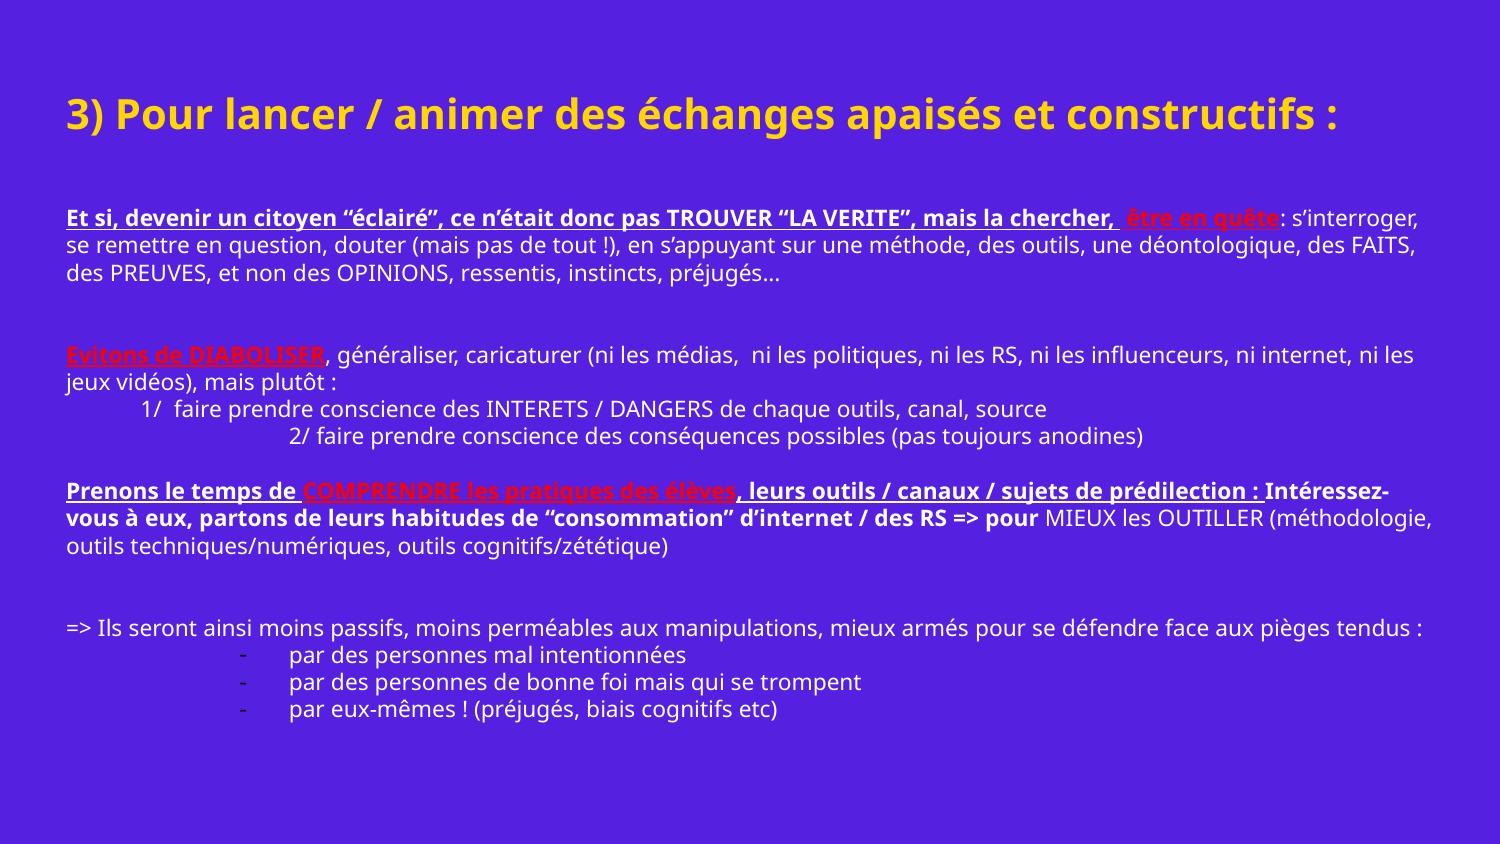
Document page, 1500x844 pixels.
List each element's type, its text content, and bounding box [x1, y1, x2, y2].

title 3) Pour lancer / animer des échanges apaisés et constructifs : [51, 72, 1449, 176]
list Et si, devenir un citoyen “éclairé”, ce n’était donc pas TROUVER “LA VERITE”, mais la chercher, être en quête: s’interroger, se remettre en question, douter (mais pas de tout !), en s’appuyant sur une méthode, des outils, une déontologique, des FAITS, des PREUVES, et non des OPINIONS, ressentis, instincts, préjugés... Evitons de DIABOLISER, généraliser, caricaturer (ni les médias, ni les politiques, ni les RS, ni les influenceurs, ni internet, ni les jeux vidéos), mais plutôt : 1/ faire prendre conscience des INTERETS / DANGERS de chaque outils, canal, source 2/ faire prendre conscience des conséquences possibles (pas toujours anodines) Prenons le temps de COMPRENDRE les pratiques des élèves, leurs outils / canaux / sujets de prédilection : Intéressez-vous à eux, partons de leurs habitudes de “consommation” d’internet / des RS => pour MIEUX les OUTILLER (méthodologie, outils techniques/numériques, outils cognitifs/zététique) => Ils seront ainsi moins passifs, moins perméables aux manipulations, mieux armés pour se défendre face aux pièges tendus : par des personnes mal intentionnées par des personnes de bonne foi mais qui se trompent par eux-mêmes ! (préjugés, biais cognitifs etc) [51, 189, 1449, 750]
